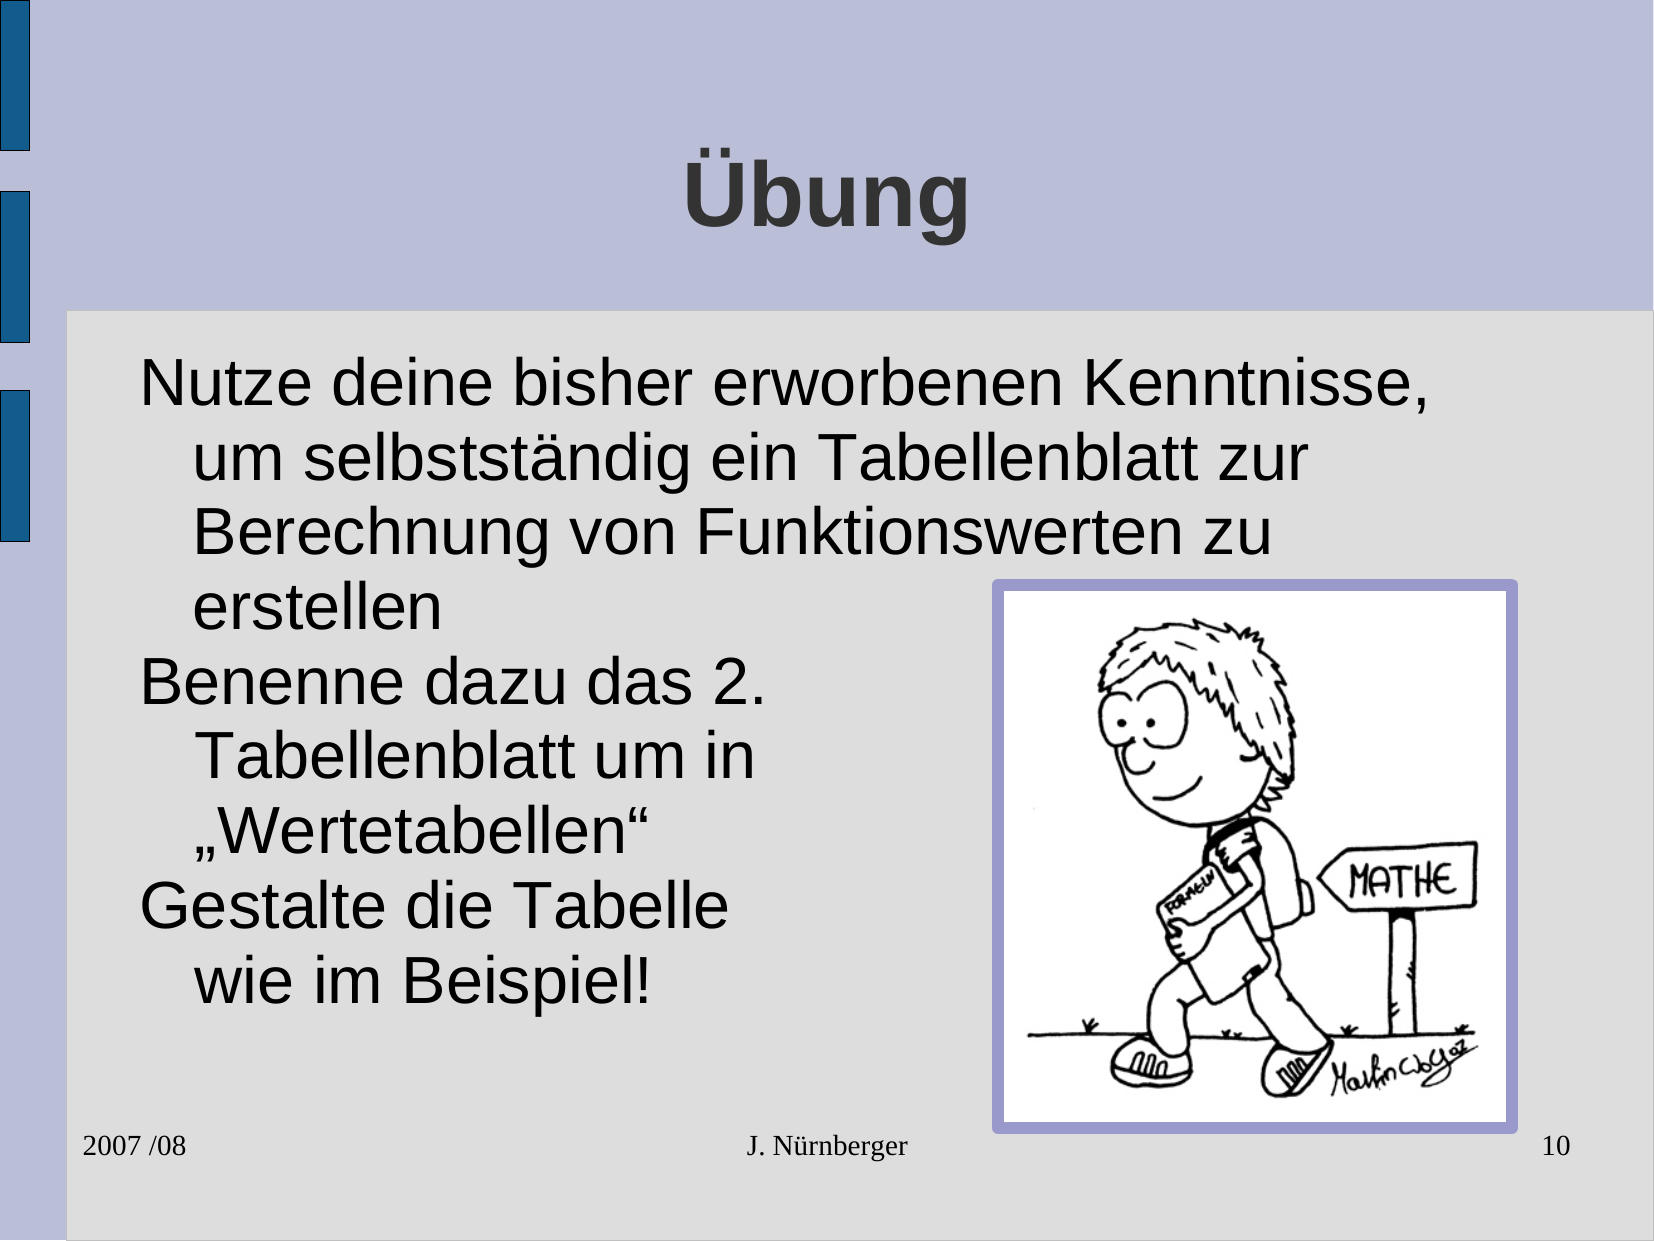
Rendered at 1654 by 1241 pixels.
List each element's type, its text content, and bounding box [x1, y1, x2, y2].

picture [1003, 590, 1506, 1123]
list Nutze deine bisher erworbenen Kenntnisse, um selbstständig ein Tabellenblatt zur Berechnung von Funktionswerten zu erstellen Benenne dazu das 2. Tabellenblatt um in „Wertetabellen“ Gestalte die Tabelle wie im Beispiel! [121, 344, 1534, 1127]
title Übung [121, 91, 1534, 299]
